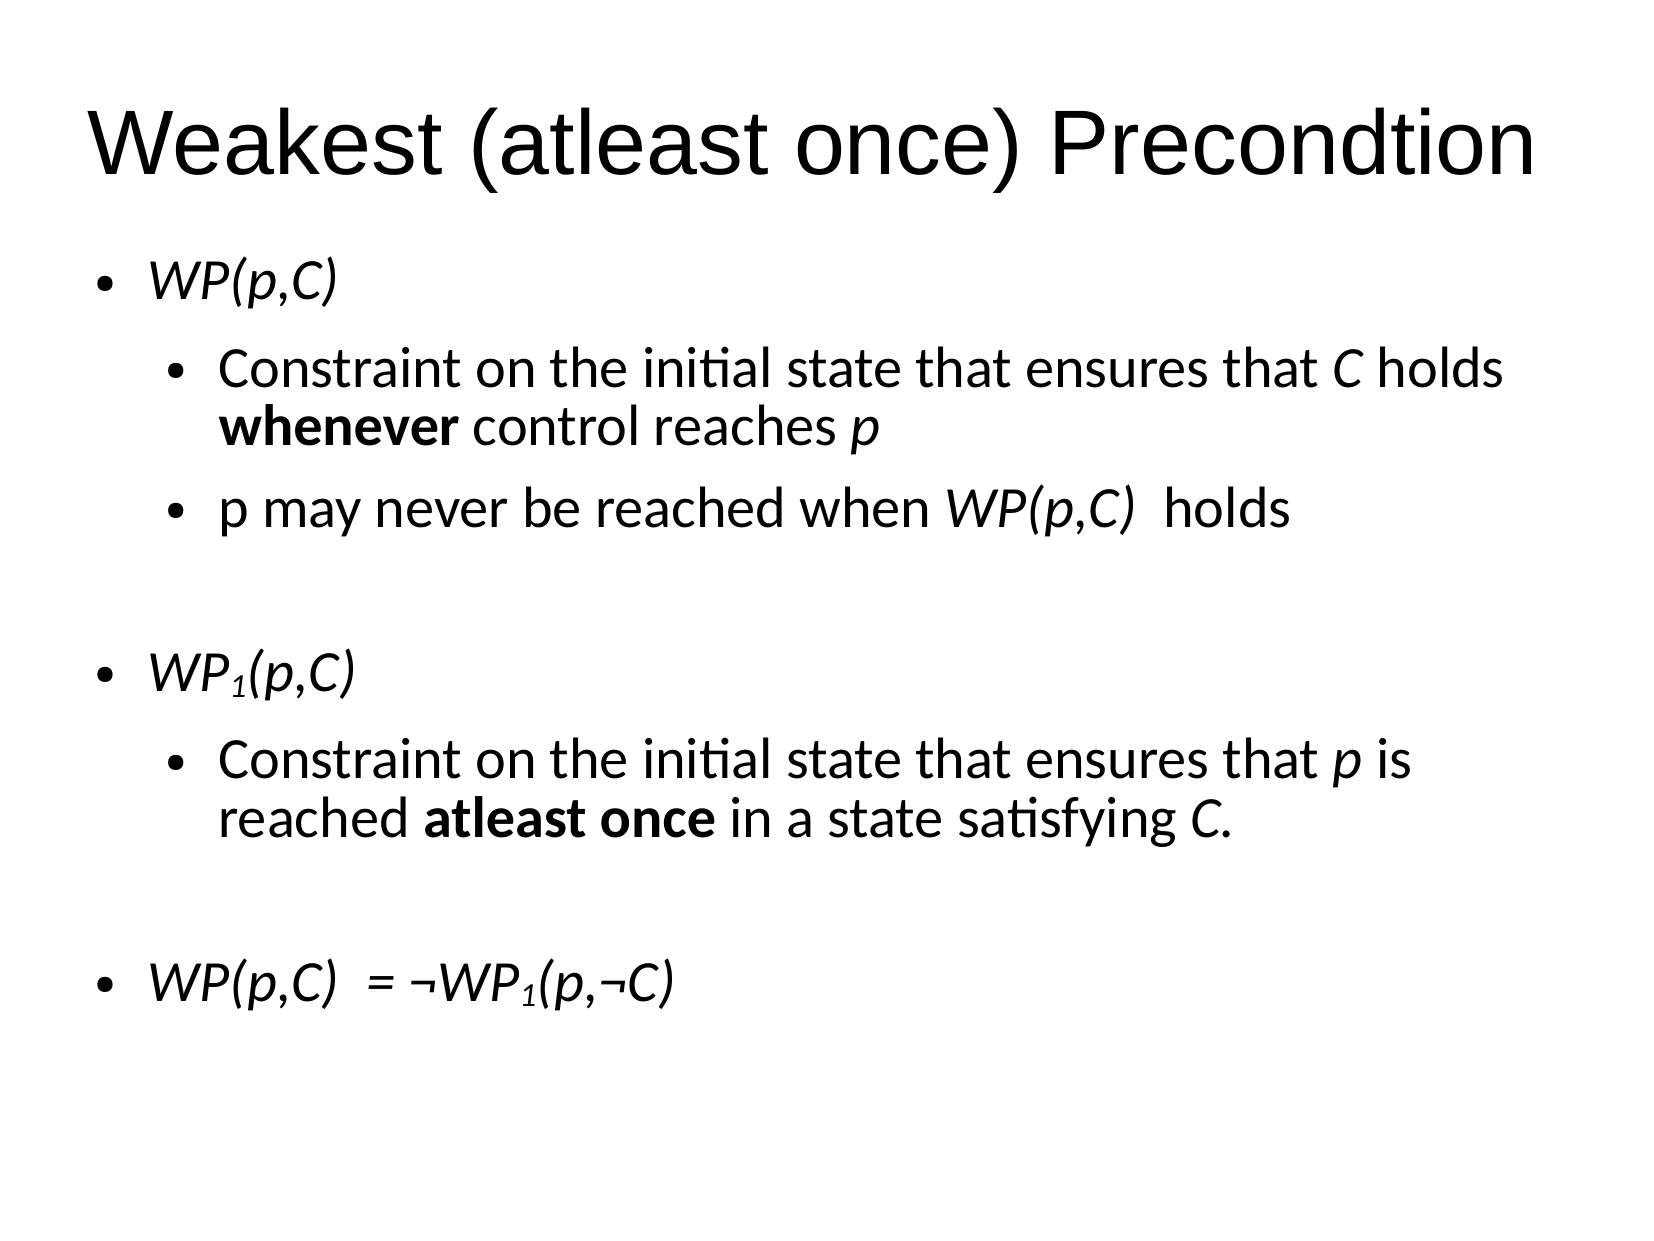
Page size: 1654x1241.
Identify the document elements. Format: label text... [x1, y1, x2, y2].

list WP(p,C) Constraint on the initial state that ensures that C holds whenever control reaches p p may never be reached when WP(p,C) holds WP1(p,C) Constraint on the initial state that ensures that p is reached atleast once in a state satisfying C. WP(p,C) = ¬WP1(p,¬C) [76, 255, 1565, 1182]
title Weakest (atleast once) Precondtion [82, 49, 1571, 237]
